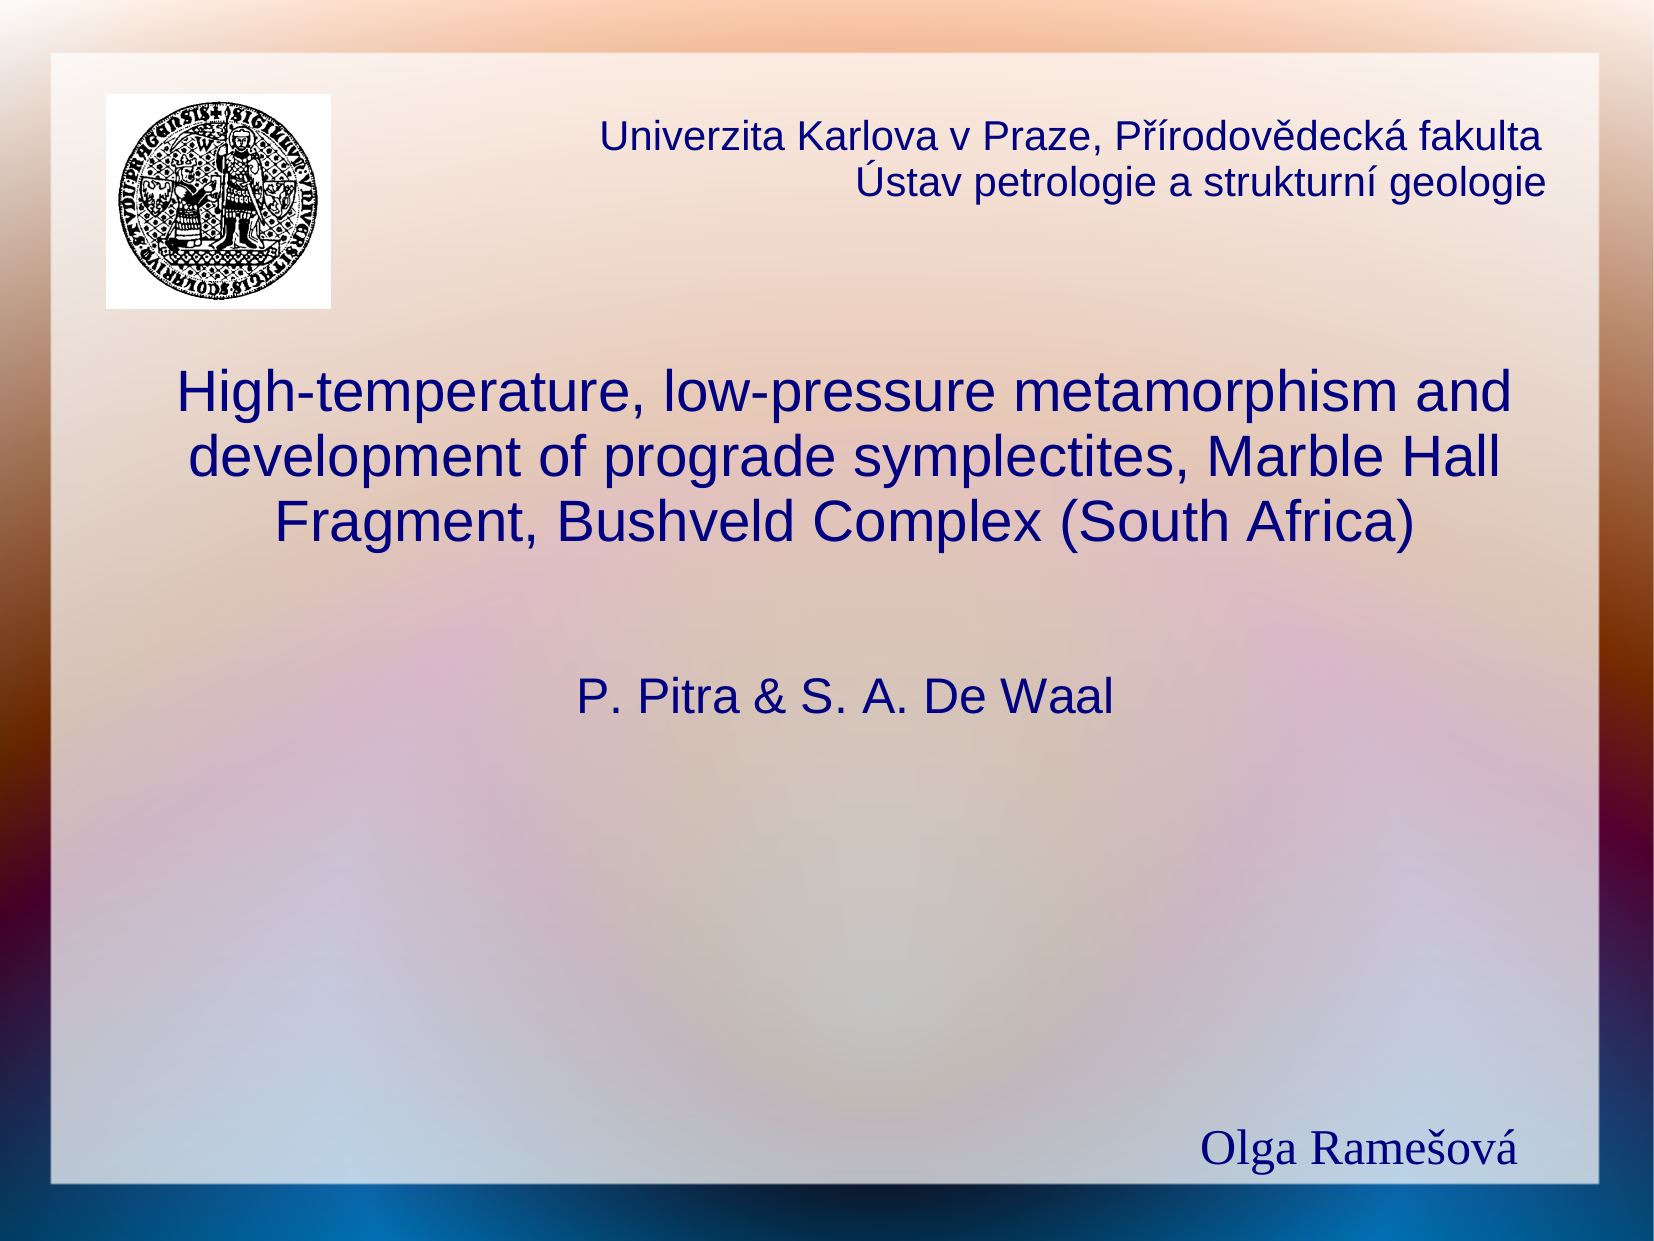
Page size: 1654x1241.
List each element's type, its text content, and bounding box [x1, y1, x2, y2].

picture [0, 0, 1654, 1241]
list High-temperature, low-pressure metamorphism and development of prograde symplectites, Marble Hall Fragment, Bushveld Complex (South Africa) P. Pitra & S. A. De Waal Olga Ramešová [82, 358, 1538, 1241]
title Univerzita Karlova v Praze, Přírodovědecká fakulta Ústav petrologie a strukturní geologie [82, 55, 1571, 263]
